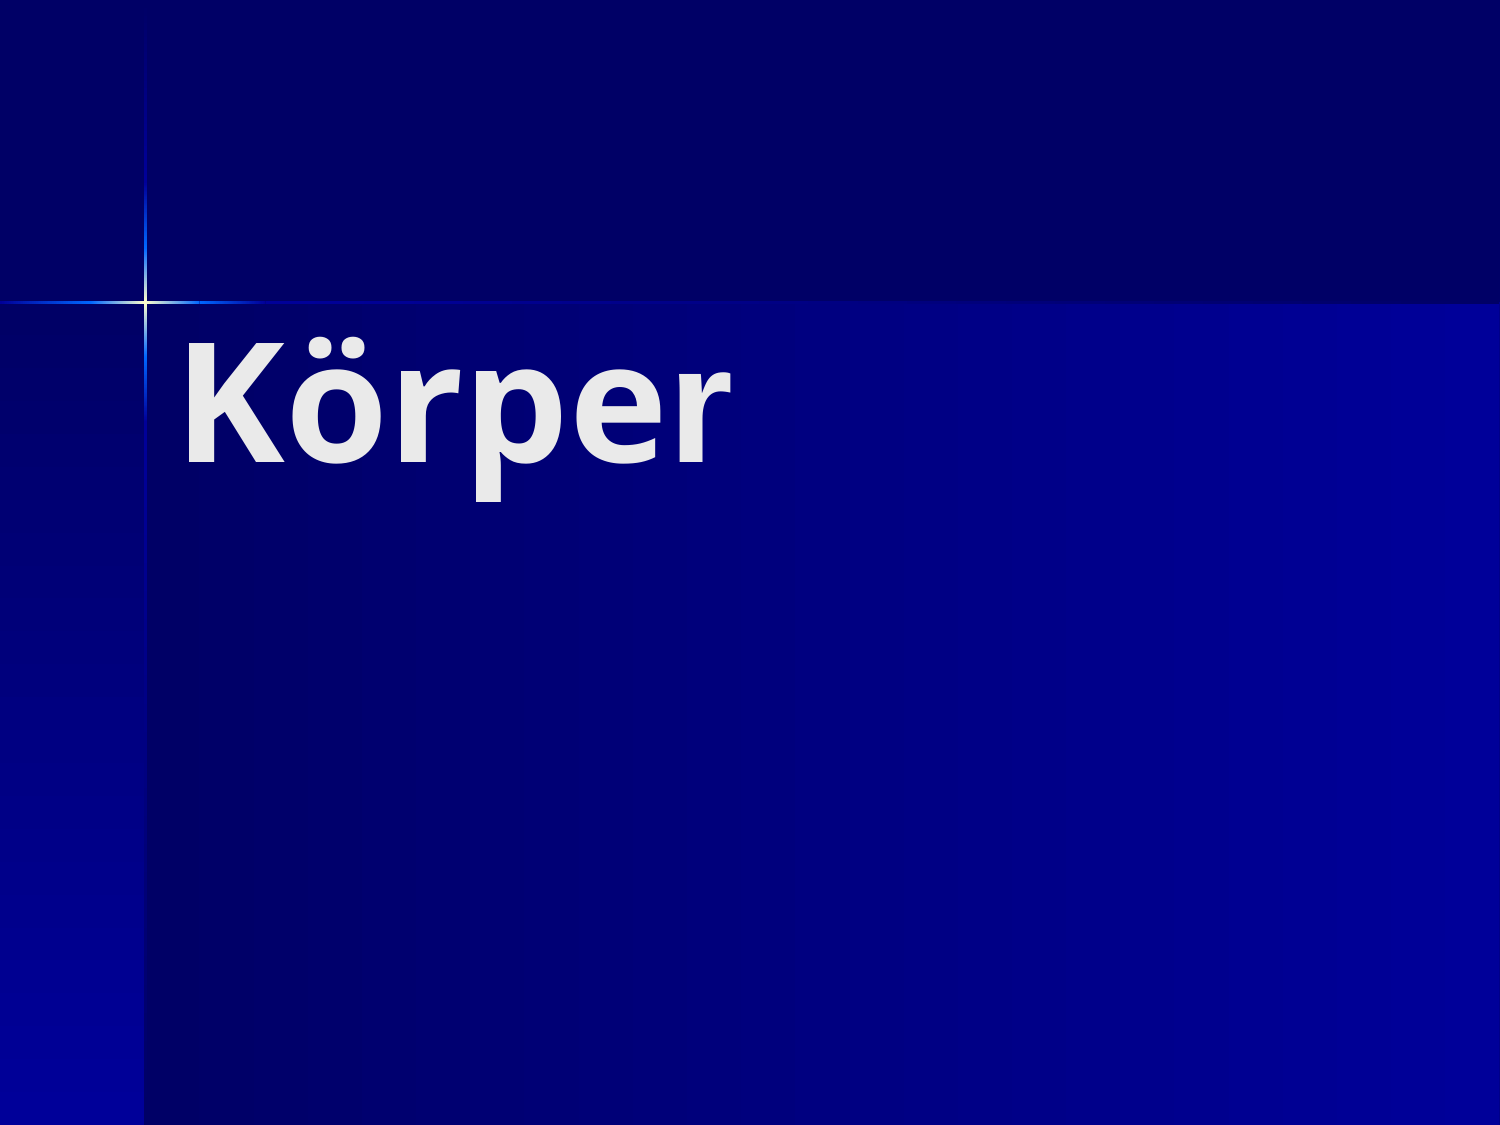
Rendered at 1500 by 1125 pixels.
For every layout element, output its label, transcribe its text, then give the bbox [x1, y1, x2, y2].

title Körper [159, 66, 1246, 504]
